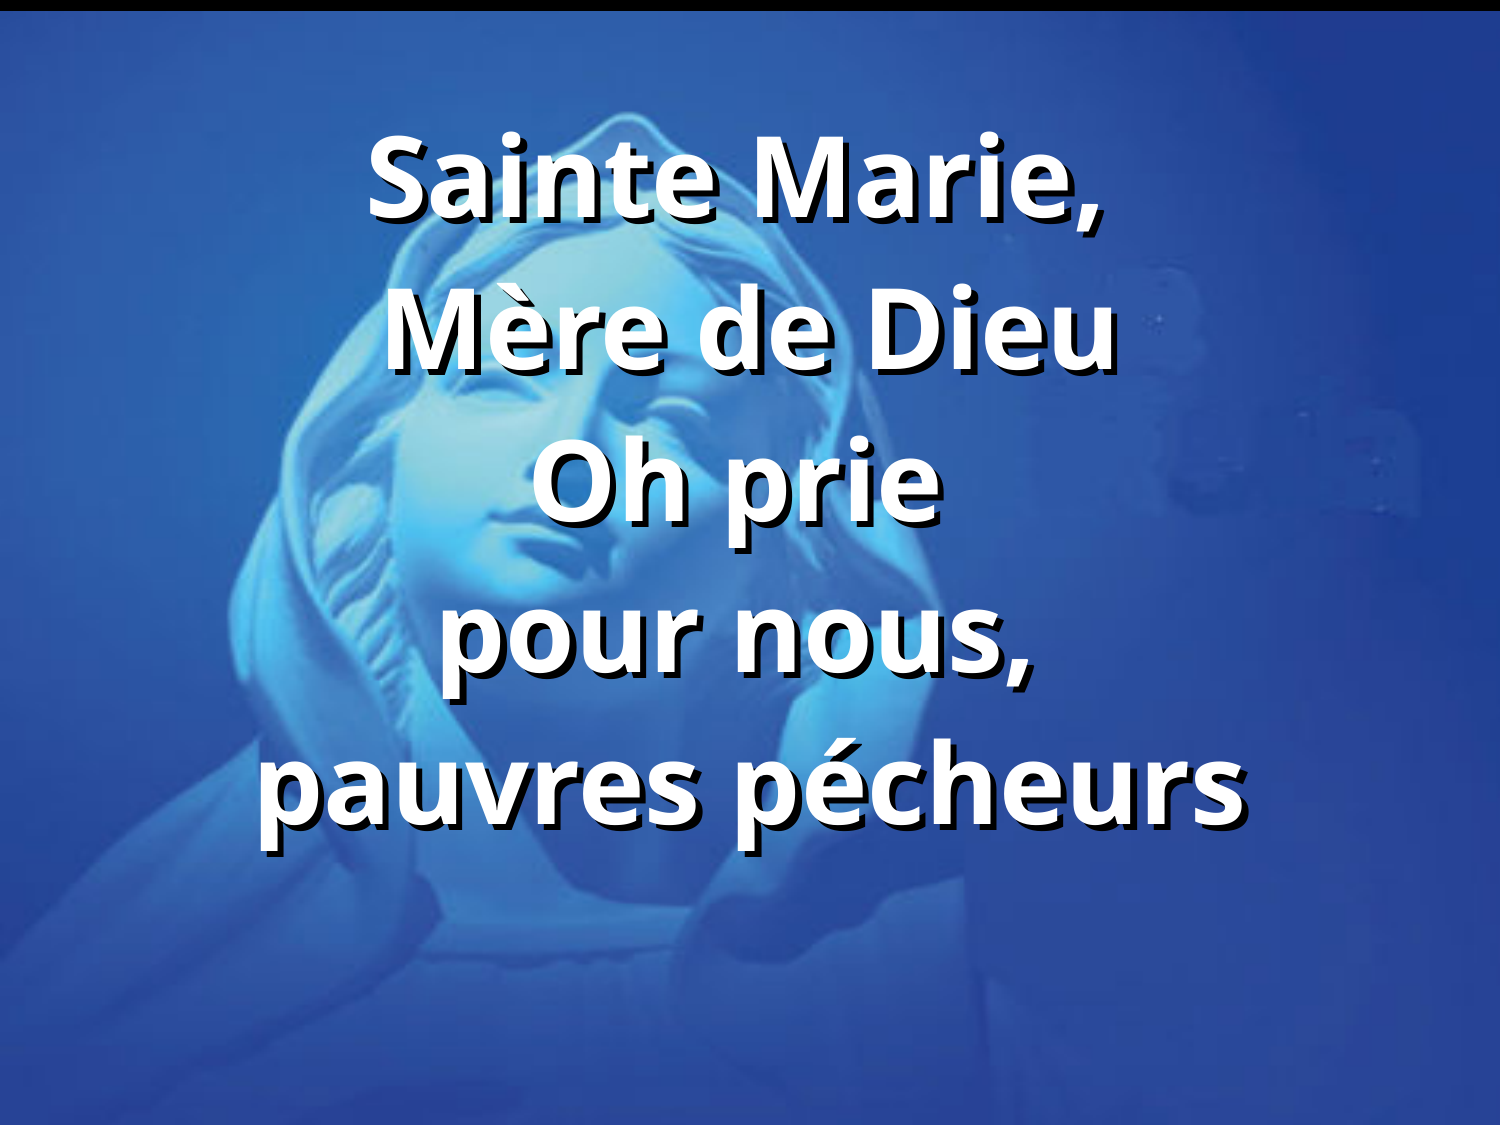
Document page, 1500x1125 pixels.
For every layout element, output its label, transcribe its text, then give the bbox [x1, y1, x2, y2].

picture [0, 11, 1500, 1125]
subtitle Sainte Marie, Mère de Dieu Oh prie pour nous, pauvres pécheurs [21, 0, 1479, 1121]
